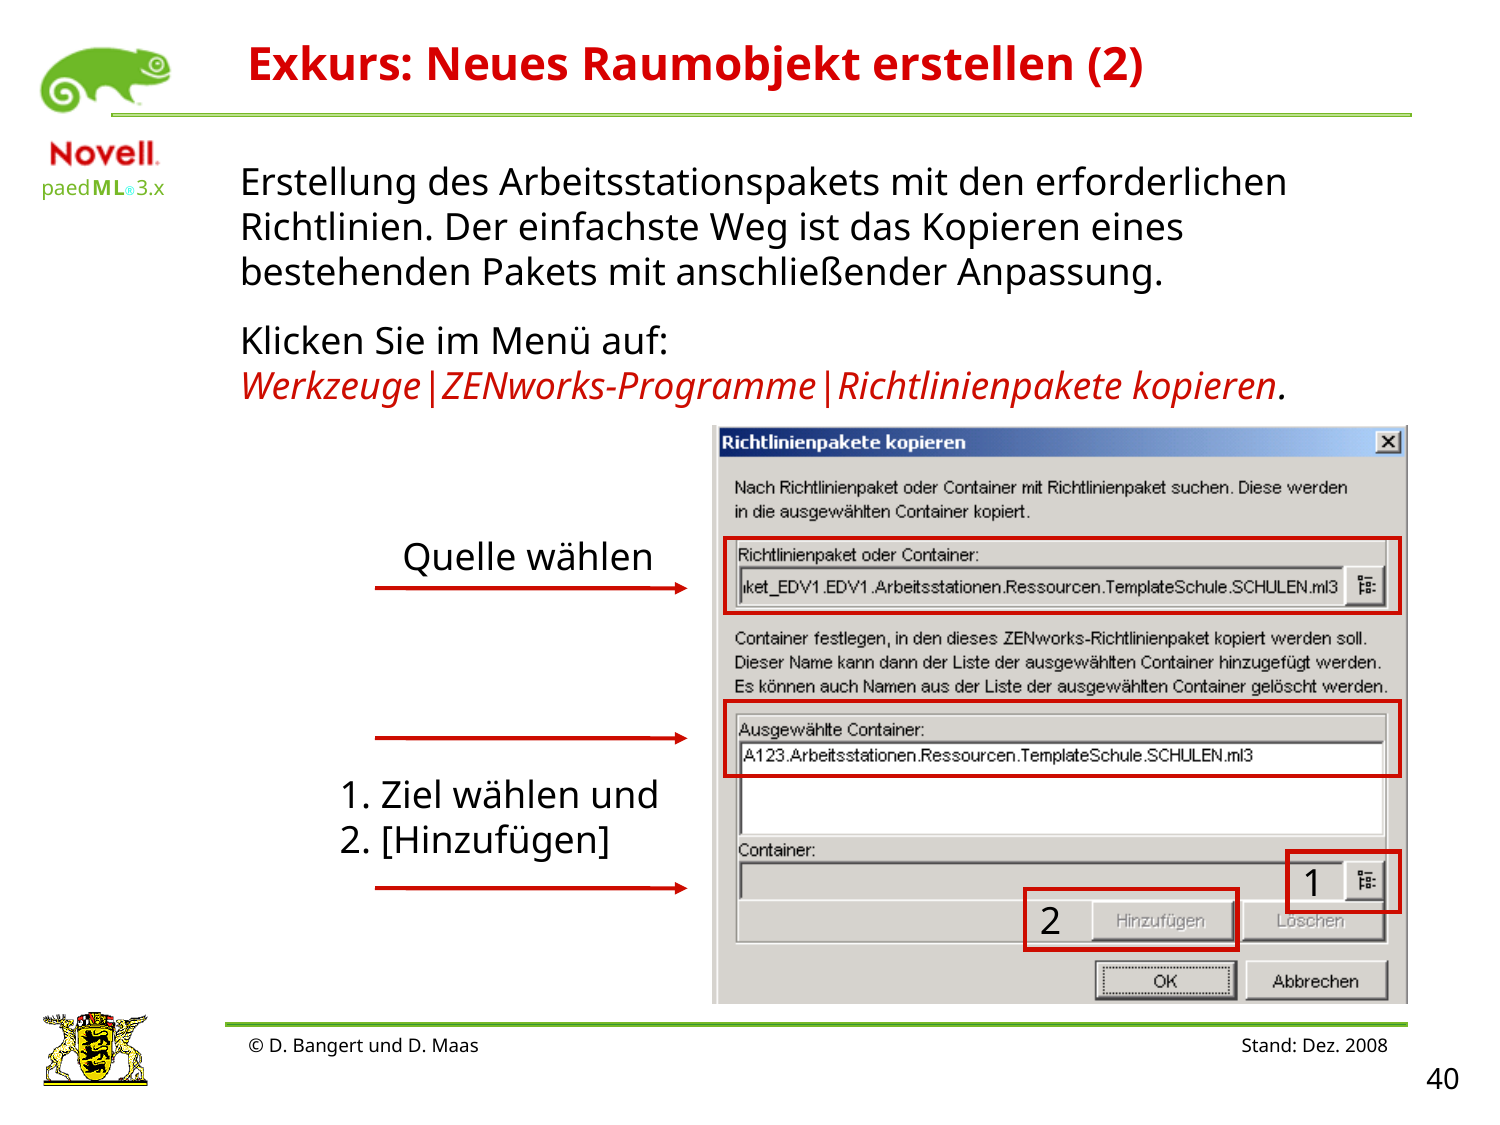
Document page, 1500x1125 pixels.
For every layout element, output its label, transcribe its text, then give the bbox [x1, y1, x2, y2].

text_box 2 [1025, 889, 1238, 950]
picture [41, 1011, 148, 1088]
text_box Erstellung des Arbeitsstationspakets mit den erforderlichen Richtlinien. Der einfachste Weg ist das Kopieren eines bestehenden Pakets mit anschließender Anpassung. Klicken Sie im Menü auf: Werkzeuge|ZENworks-Programme|Richtlinienpakete kopieren. [225, 150, 1413, 415]
picture [712, 425, 1408, 1004]
title Exkurs: Neues Raumobjekt erstellen (2)‏ [232, 12, 1388, 113]
picture [26, 30, 184, 188]
text_box 1 [1287, 851, 1400, 912]
text_box Quelle wählen [387, 525, 688, 587]
text_box 1. Ziel wählen und 2. [Hinzufügen] [324, 763, 688, 869]
